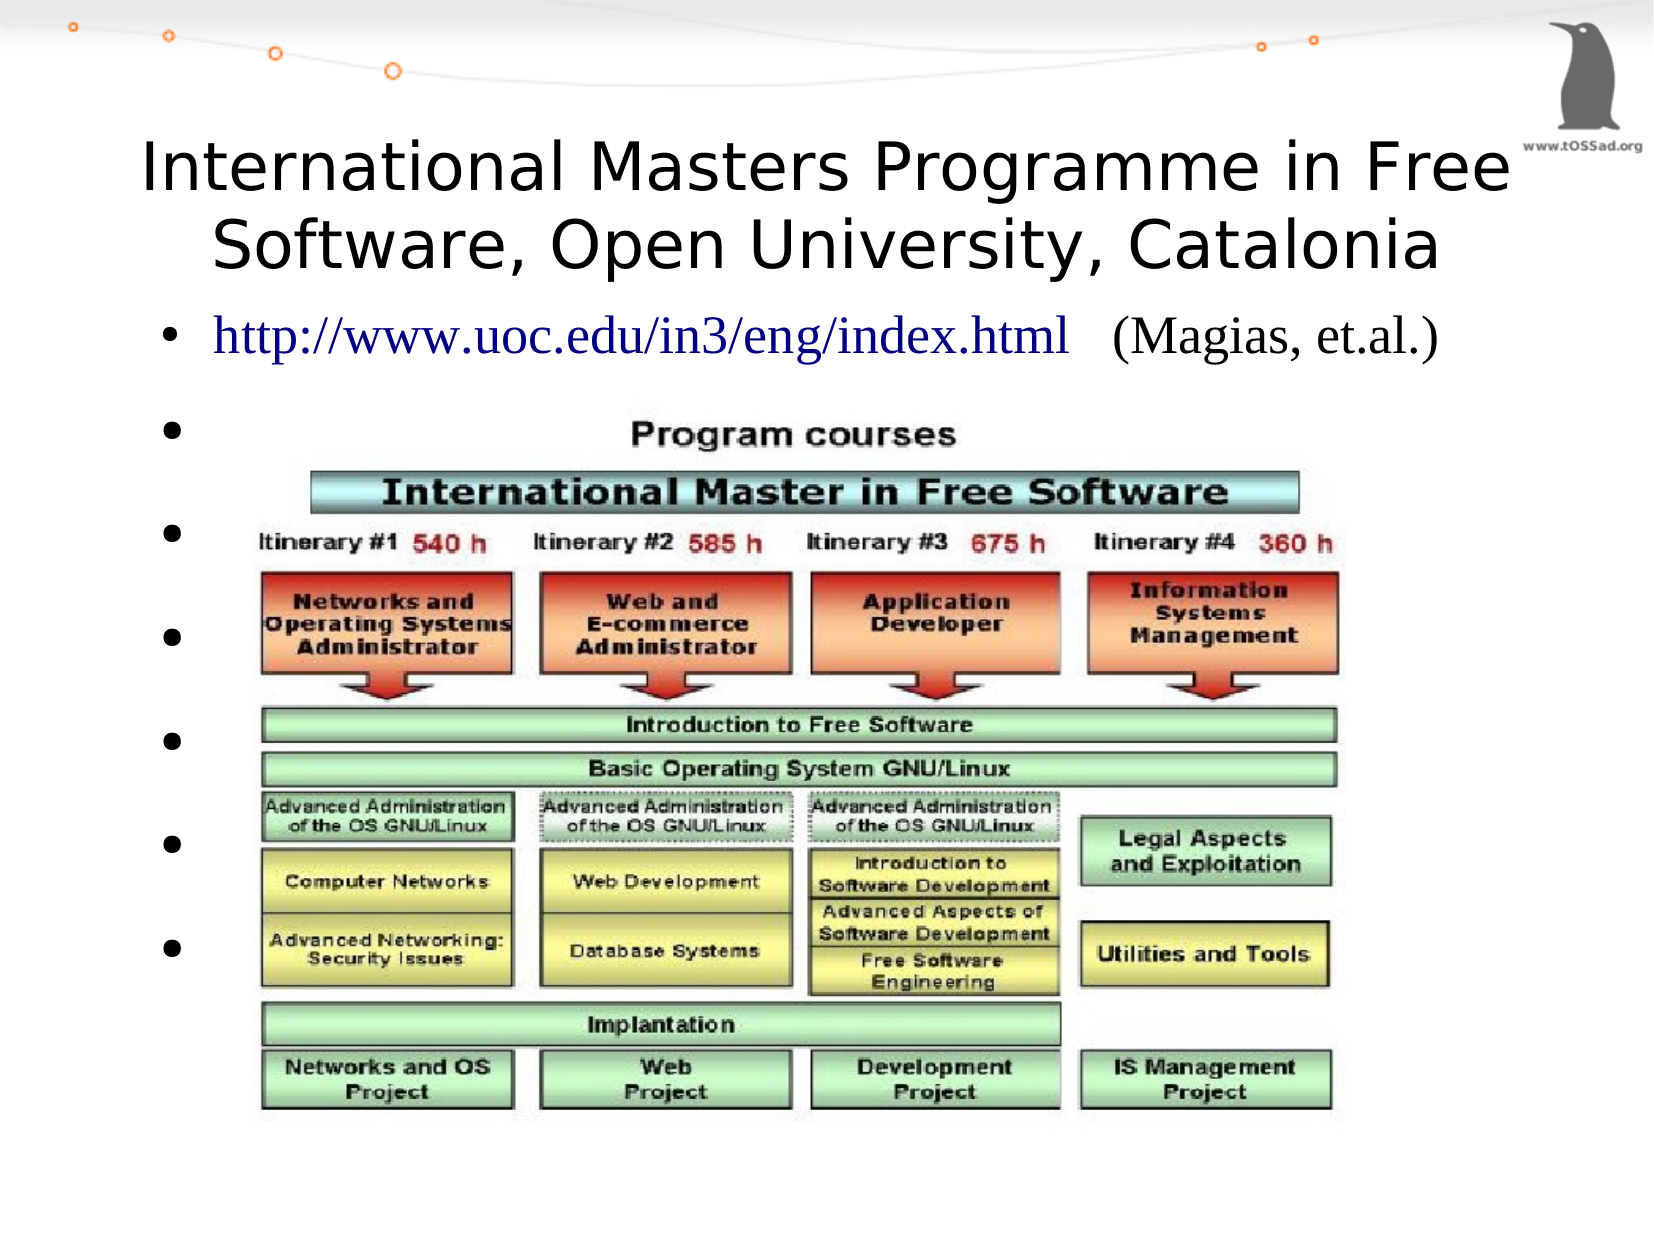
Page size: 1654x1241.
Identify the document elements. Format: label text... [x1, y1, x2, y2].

picture [0, 0, 1654, 157]
picture [238, 391, 1357, 1133]
list http://www.uoc.edu/in3/eng/index.html (Magias, et.al.) [125, 305, 1549, 1183]
title International Masters Programme in Free Software, Open University, Catalonia [121, 102, 1534, 311]
